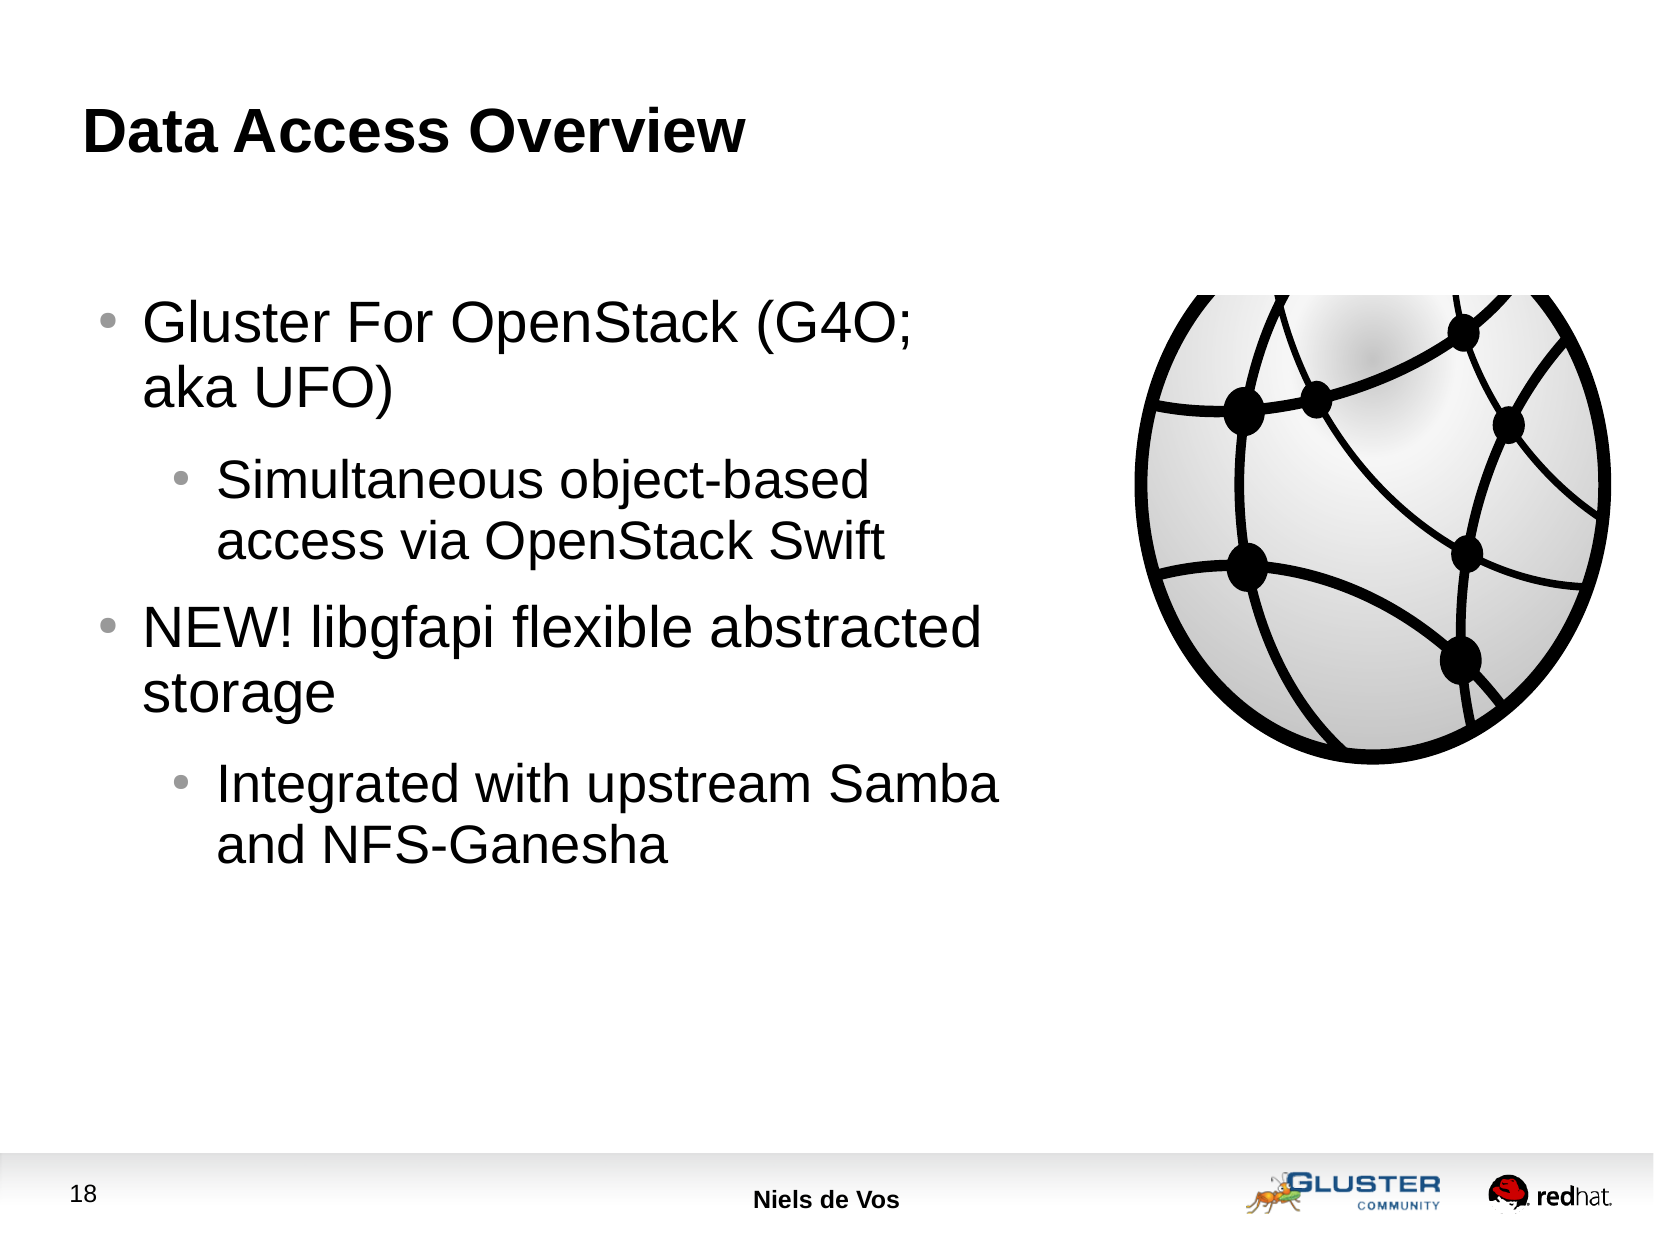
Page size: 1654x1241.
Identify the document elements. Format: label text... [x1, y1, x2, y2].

list Gluster For OpenStack (G4O; aka UFO) Simultaneous object-based access via OpenStack Swift NEW! libgfapi flexible abstracted storage Integrated with upstream Samba and NFS-Ganesha [82, 290, 1023, 1109]
title Data Access Overview [82, 49, 1571, 257]
picture [0, 1153, 1654, 1238]
picture [1077, 295, 1654, 863]
